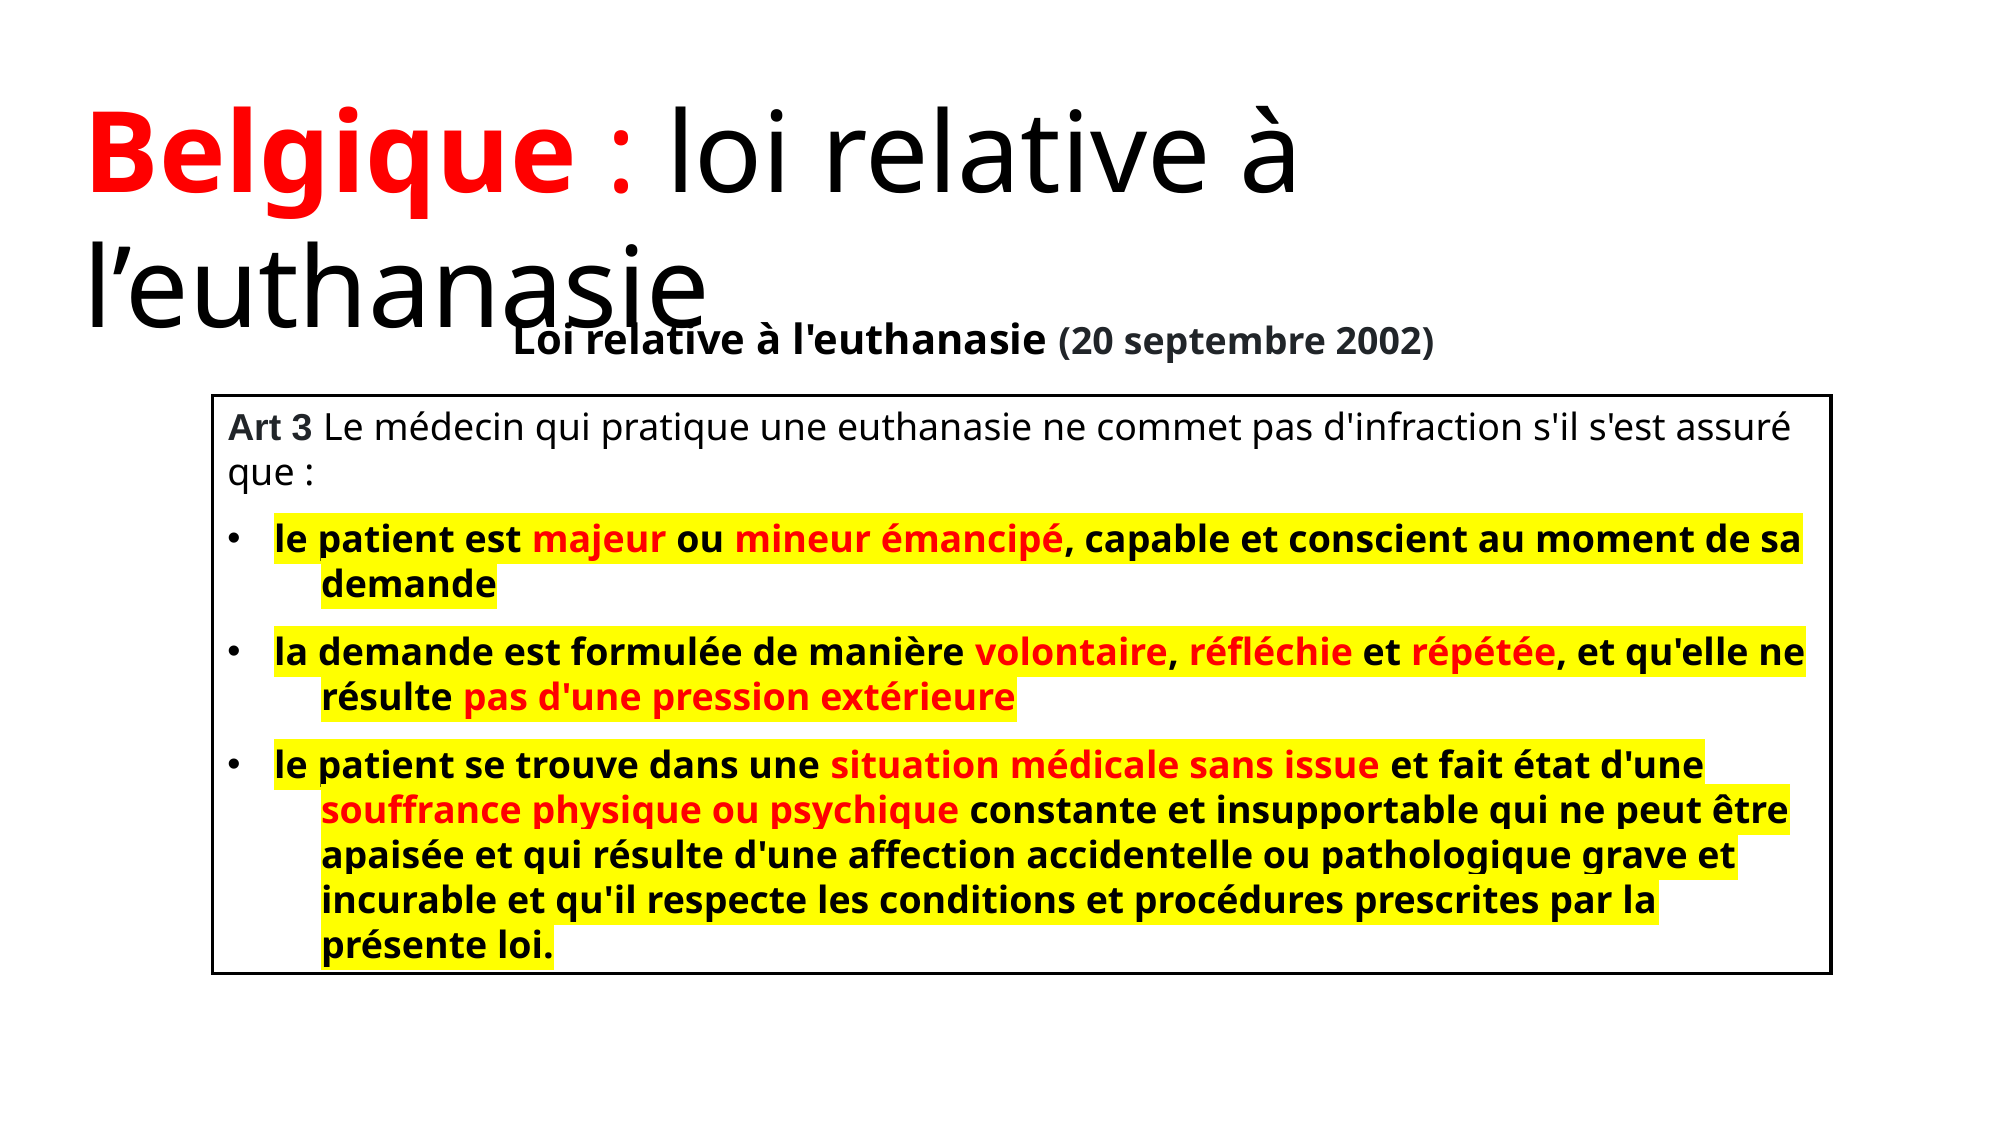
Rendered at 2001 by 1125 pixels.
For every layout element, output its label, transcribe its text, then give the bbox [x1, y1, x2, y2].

text_box Belgique : loi relative à l’euthanasie [68, 72, 1806, 225]
text_box Art 3 Le médecin qui pratique une euthanasie ne commet pas d'infraction s'il s'est assuré que : le patient est majeur ou mineur émancipé, capable et conscient au moment de sa demande la demande est formulée de manière volontaire, réfléchie et répétée, et qu'elle ne résulte pas d'une pression extérieure le patient se trouve dans une situation médicale sans issue et fait état d'une souffrance physique ou psychique constante et insupportable qui ne peut être apaisée et qui résulte d'une affection accidentelle ou pathologique grave et incurable et qu'il respecte les conditions et procédures prescrites par la présente loi. [212, 395, 1832, 844]
text_box Loi relative à l'euthanasie (20 septembre 2002) [431, 305, 1516, 371]
